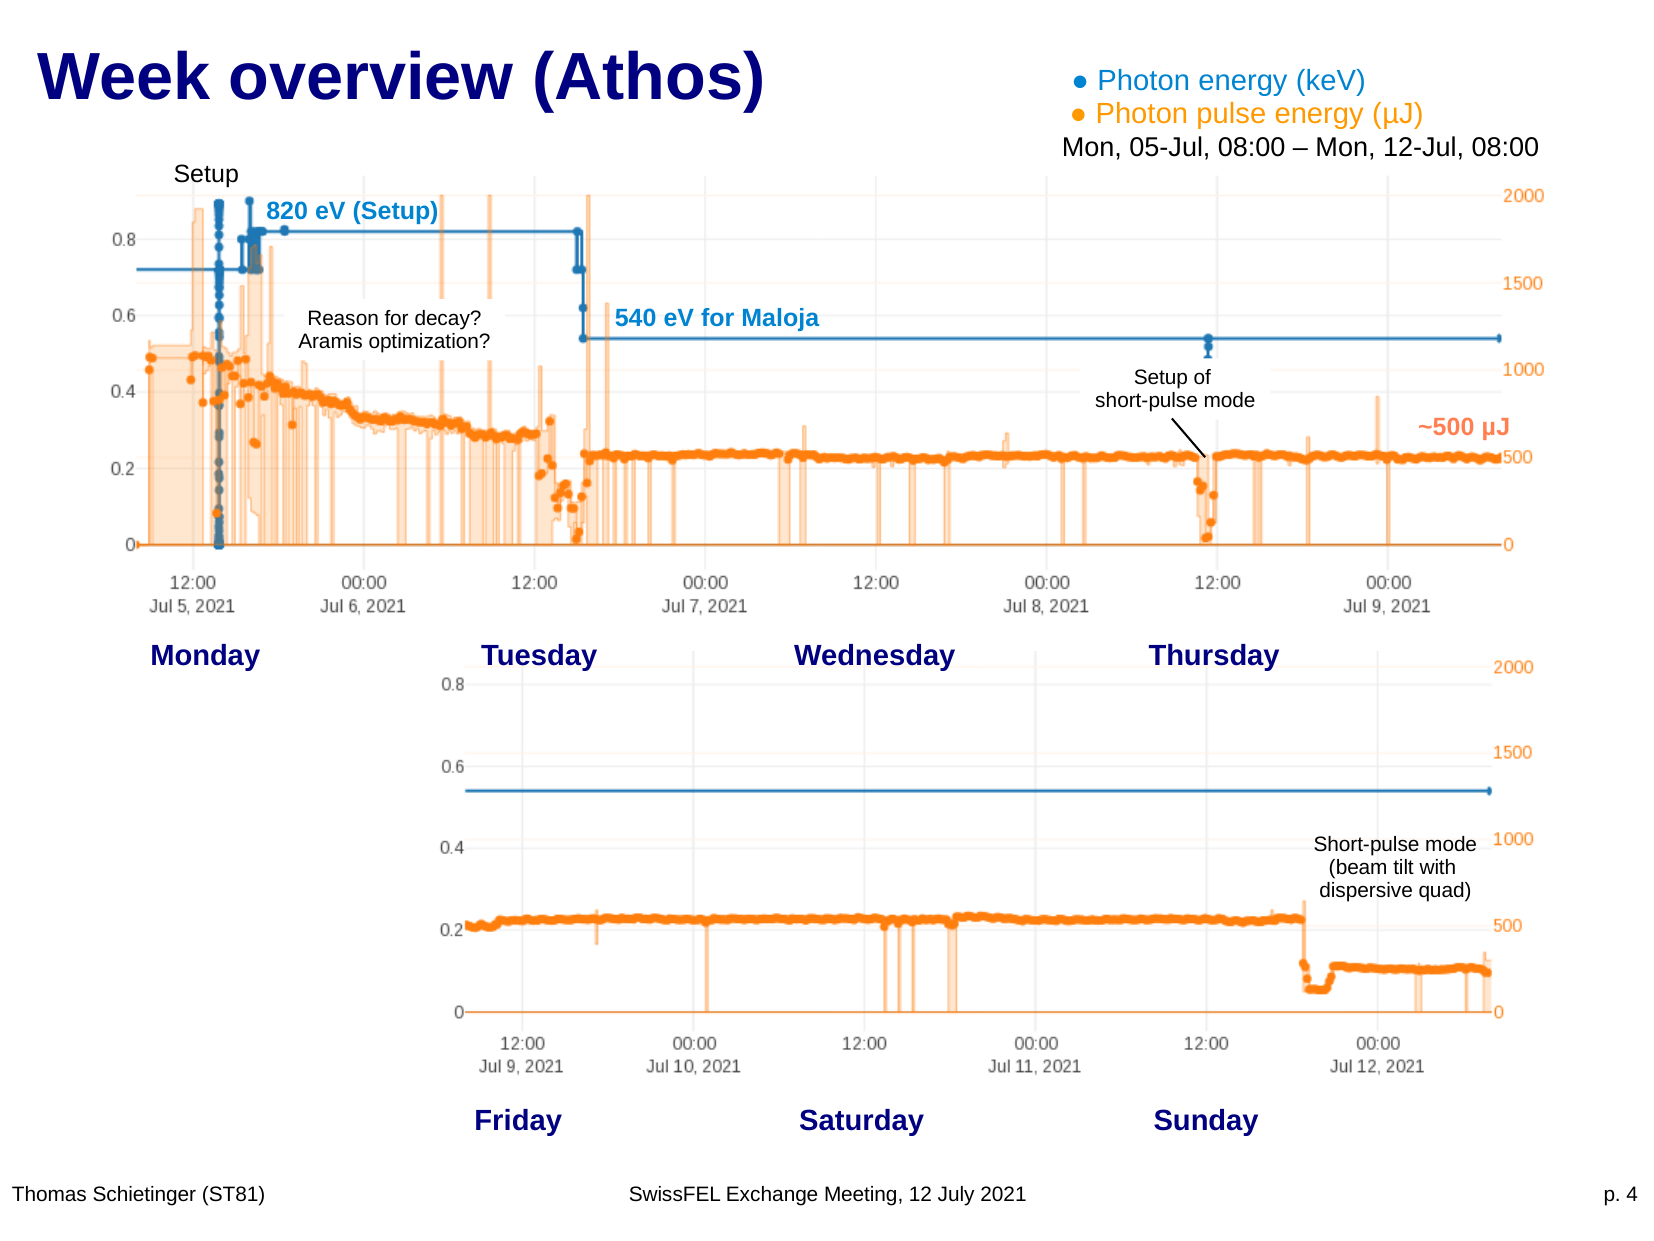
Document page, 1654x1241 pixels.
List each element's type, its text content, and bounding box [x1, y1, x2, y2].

picture [412, 651, 1573, 1094]
text_box ~500 µJ [1403, 405, 1526, 448]
text_box Monday [135, 631, 277, 680]
title Week overview (Athos) [37, 7, 1276, 147]
picture [82, 167, 1572, 636]
text_box Setup of short-pulse mode [1080, 358, 1271, 420]
text_box 540 eV for Maloja [599, 295, 835, 339]
text_box 820 eV (Setup) [251, 189, 477, 233]
text_box Tuesday [466, 631, 613, 680]
text_box ● Photon energy (keV) ● Photon pulse energy (µJ) Mon, 05-Jul, 08:00 – Mon, 12-Jul, 08:00 [1047, 51, 1624, 210]
text_box Setup [158, 152, 262, 196]
text_box Saturday [784, 1096, 940, 1145]
text_box Sunday [1138, 1096, 1291, 1145]
text_box Wednesday [779, 631, 971, 680]
text_box Thursday [1133, 631, 1295, 680]
text_box Reason for decay? Aramis optimization? [283, 299, 506, 361]
text_box Short-pulse mode (beam tilt with dispersive quad) [1298, 824, 1493, 910]
text_box Friday [459, 1096, 612, 1145]
